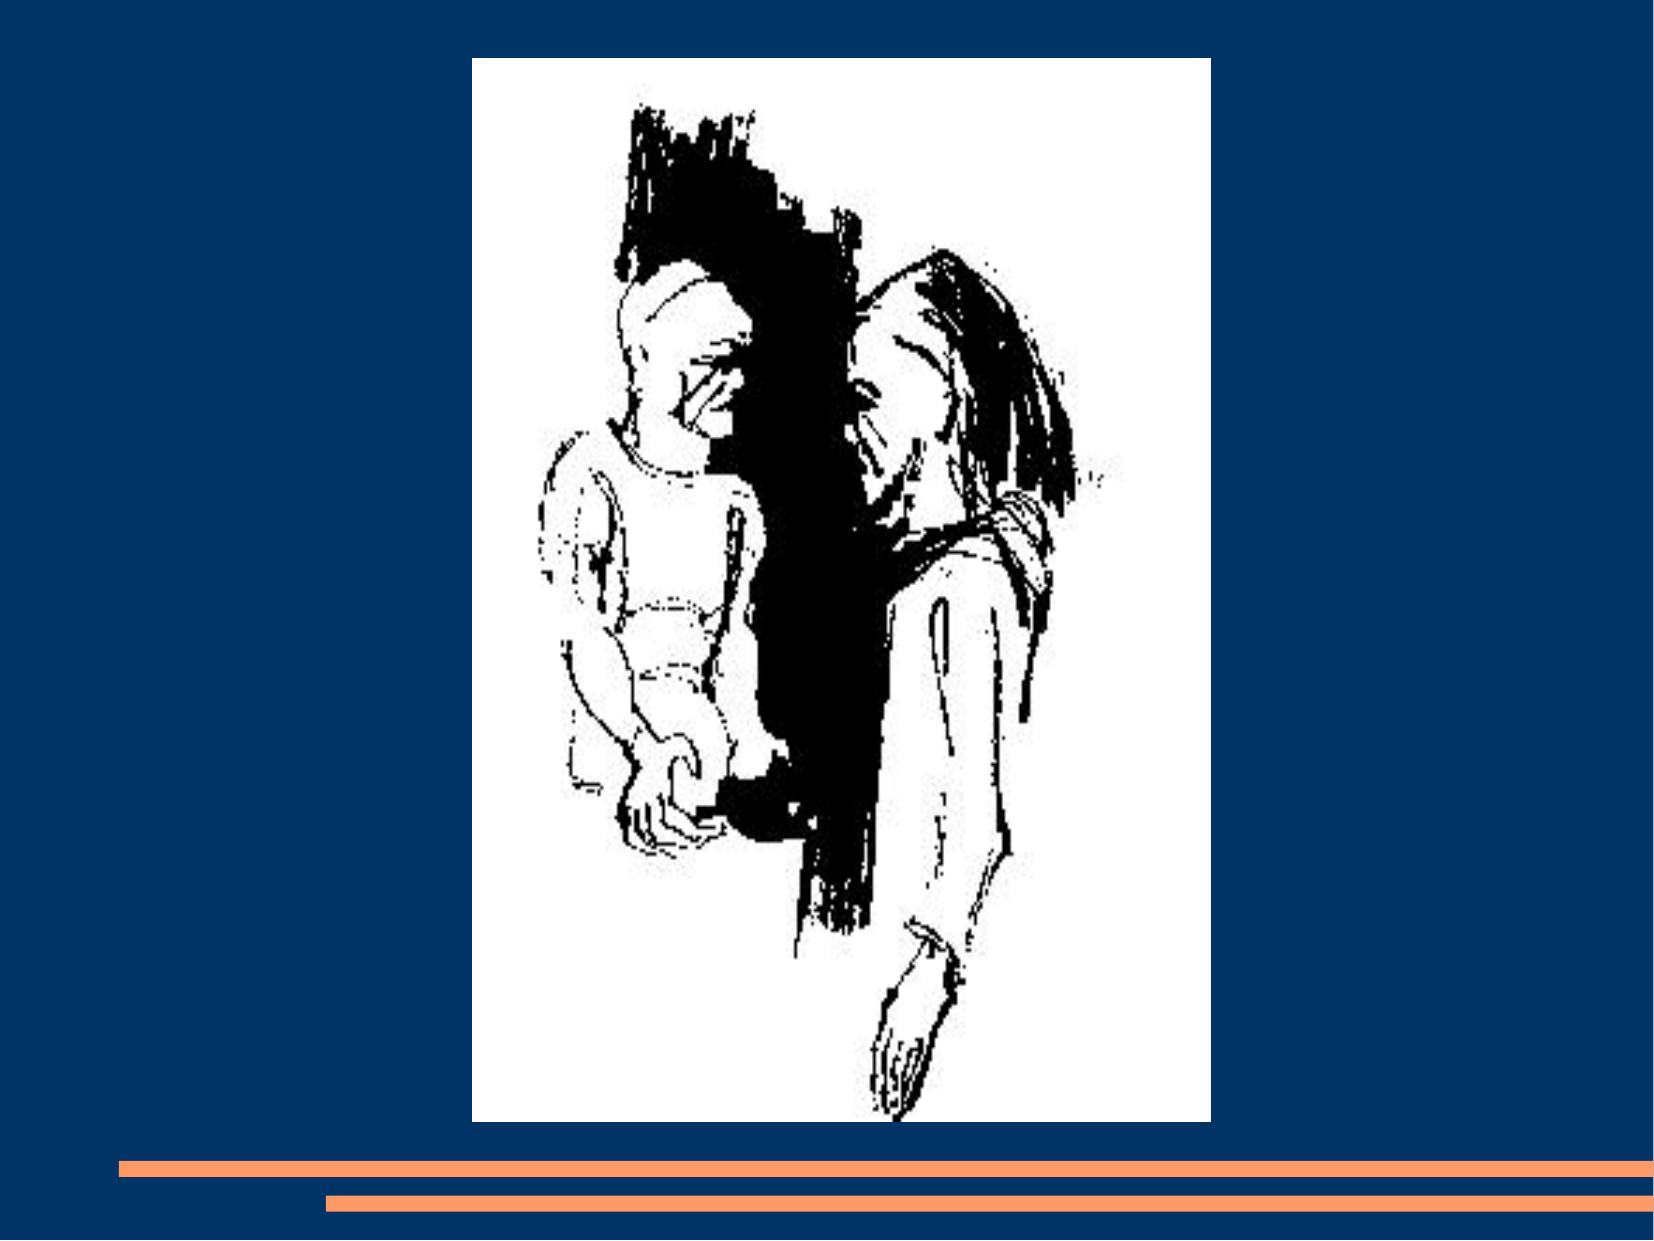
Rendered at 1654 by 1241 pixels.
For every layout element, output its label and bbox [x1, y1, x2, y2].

picture [472, 58, 1211, 1123]
